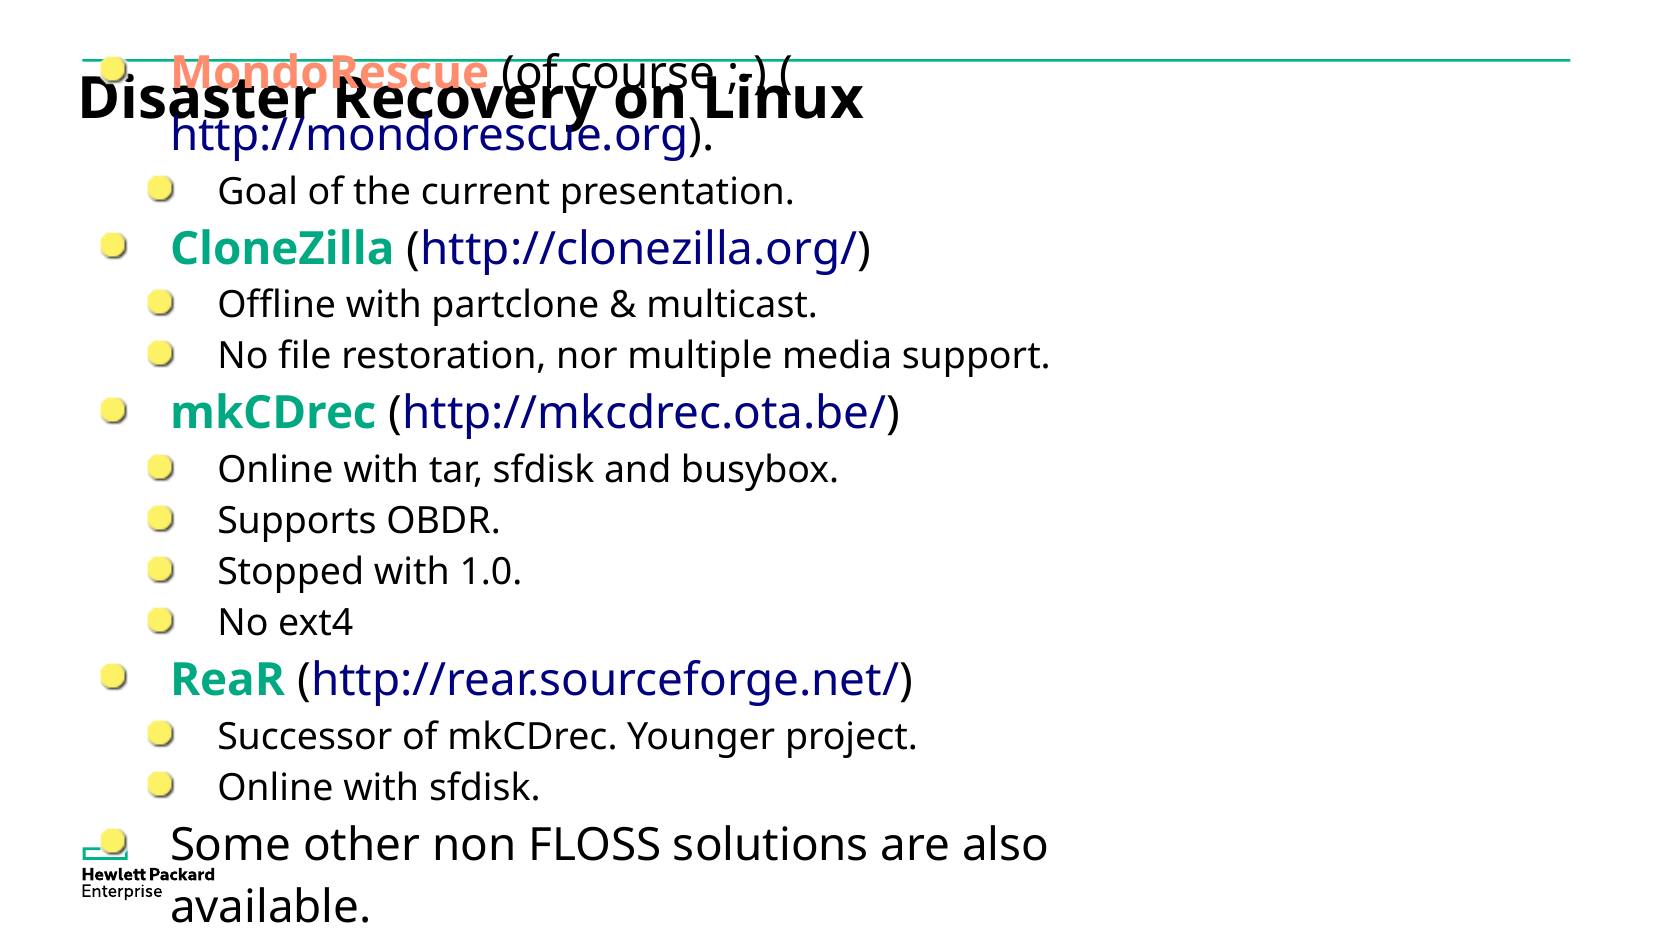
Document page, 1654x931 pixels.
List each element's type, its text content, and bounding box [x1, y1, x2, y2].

text_box Disaster Recovery on Linux [62, 15, 1600, 181]
picture [99, 850, 130, 858]
text_box MondoRescue (of course ;-) (http://mondorescue.org). Goal of the current presentation. CloneZilla (http://clonezilla.org/) Offline with partclone & multicast. No file restoration, nor multiple media support. mkCDrec (http://mkcdrec.ota.be/) Online with tar, sfdisk and busybox. Supports OBDR. Stopped with 1.0. No ext4 ReaR (http://rear.sourceforge.net/) Successor of mkCDrec. Younger project. Online with sfdisk. Some other non FLOSS solutions are also available. [72, 125, 1212, 850]
picture [99, 55, 130, 86]
